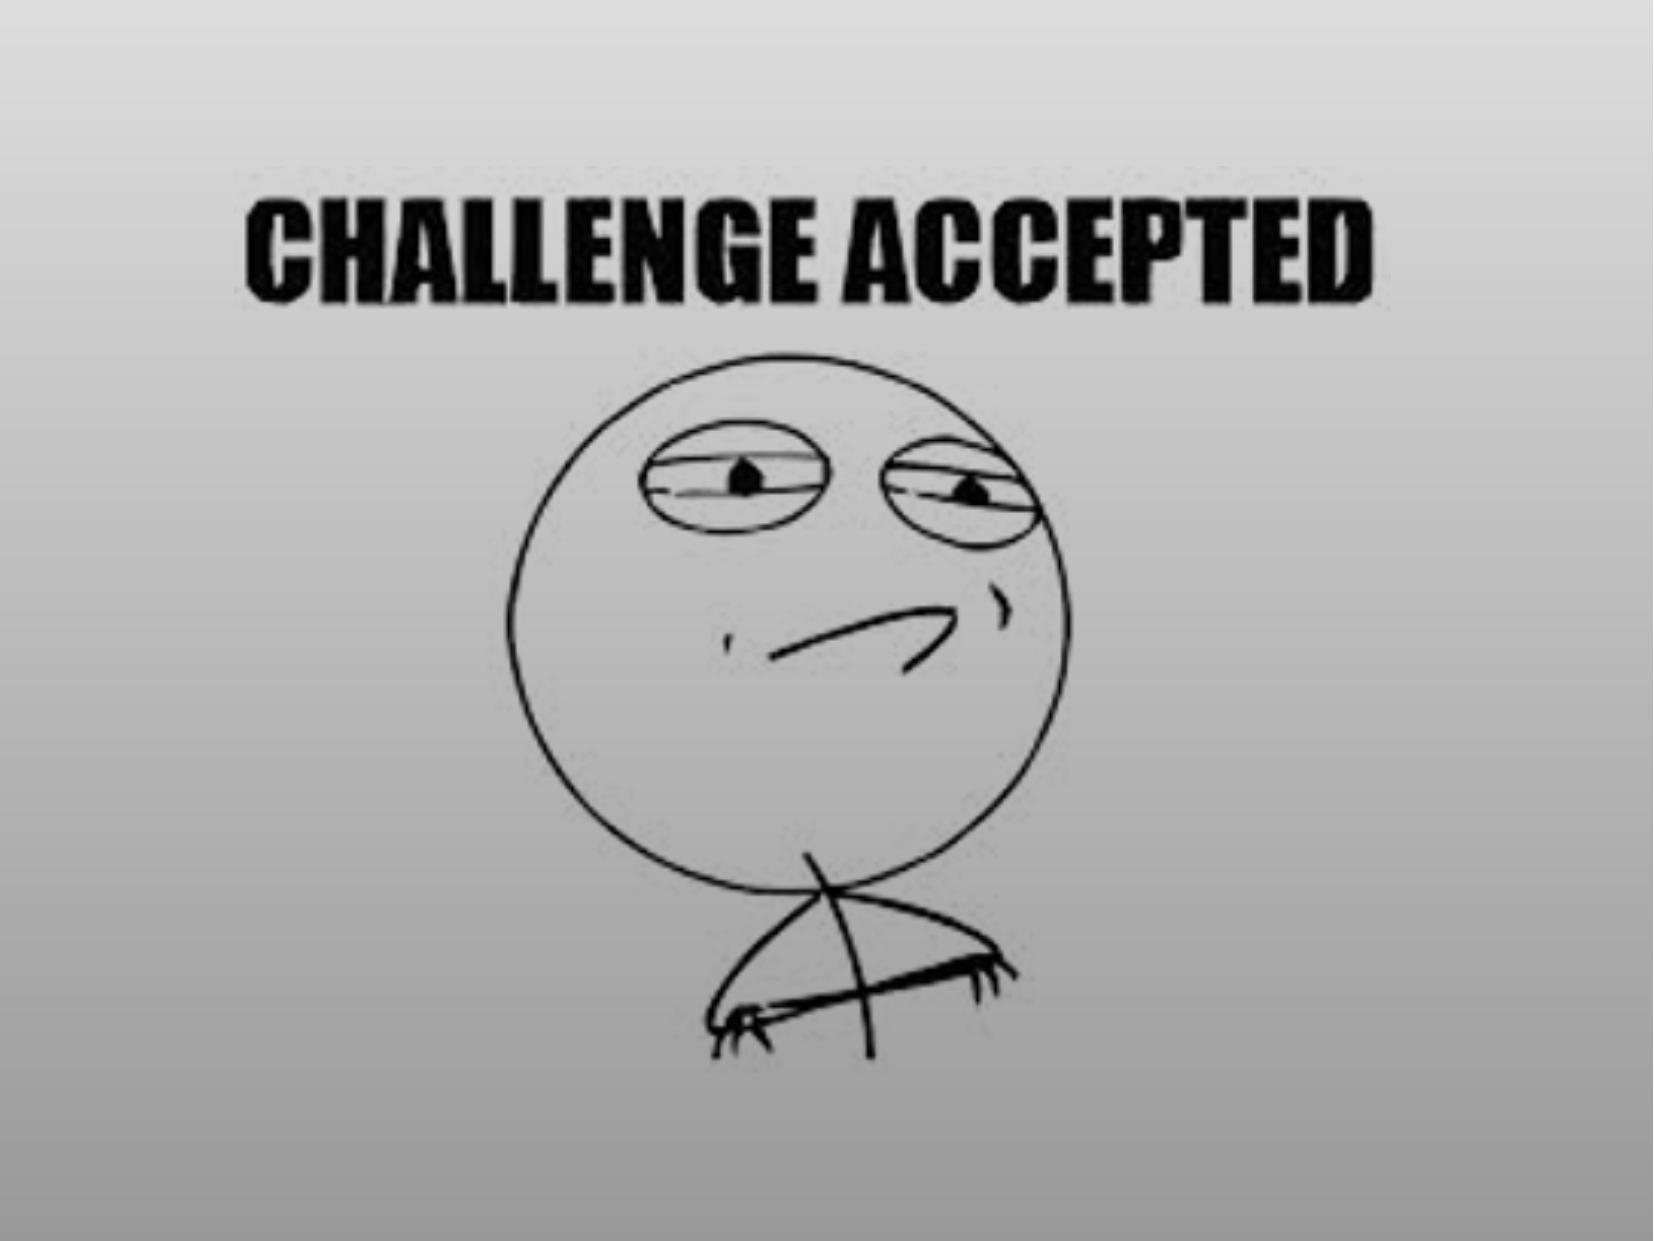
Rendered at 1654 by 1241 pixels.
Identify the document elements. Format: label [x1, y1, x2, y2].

picture [234, 166, 1391, 1073]
